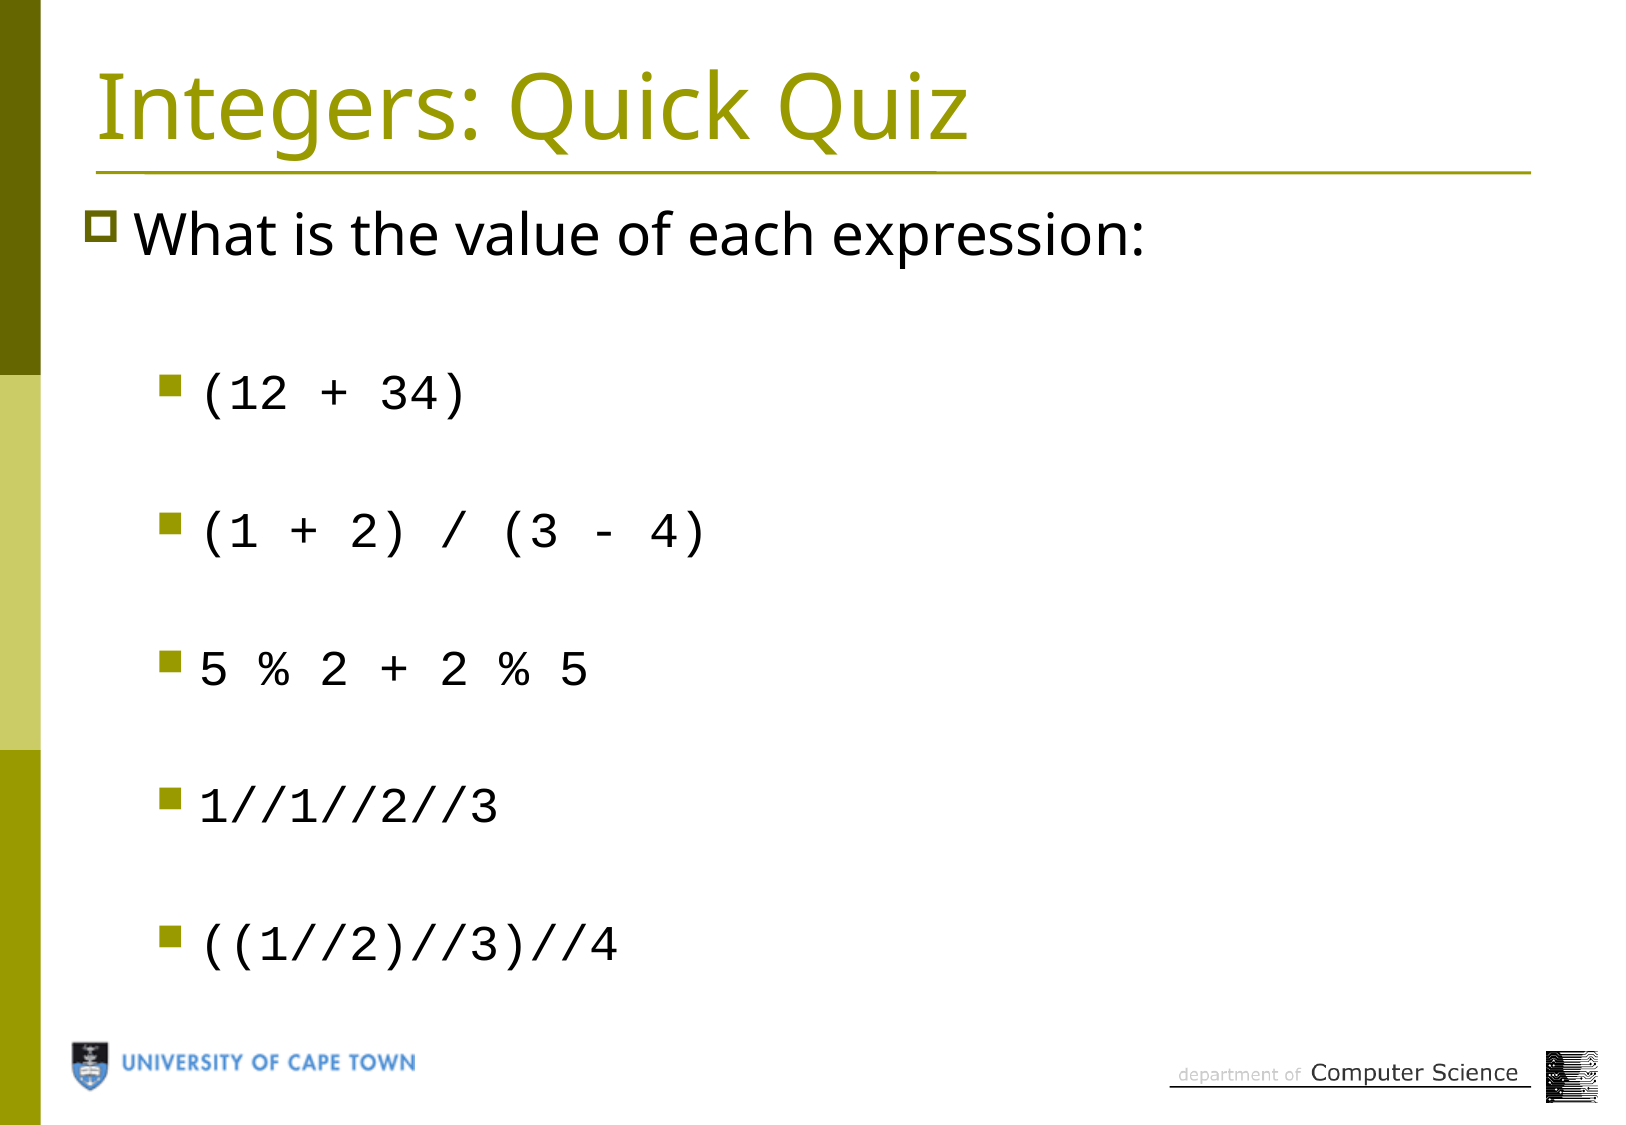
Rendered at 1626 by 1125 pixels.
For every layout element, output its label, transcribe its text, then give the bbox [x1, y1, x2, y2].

text_box What is the value of each expression: (12 + 34)‏ (1 + 2) / (3 - 4)‏ 5 % 2 + 2 % 5 1//1//2//3 ((1//2)//3)//4 [81, 196, 1543, 972]
picture [1169, 1043, 1532, 1091]
title Integers: Quick Quiz [81, 37, 1543, 180]
picture [1546, 1051, 1598, 1103]
picture [61, 1024, 415, 1103]
